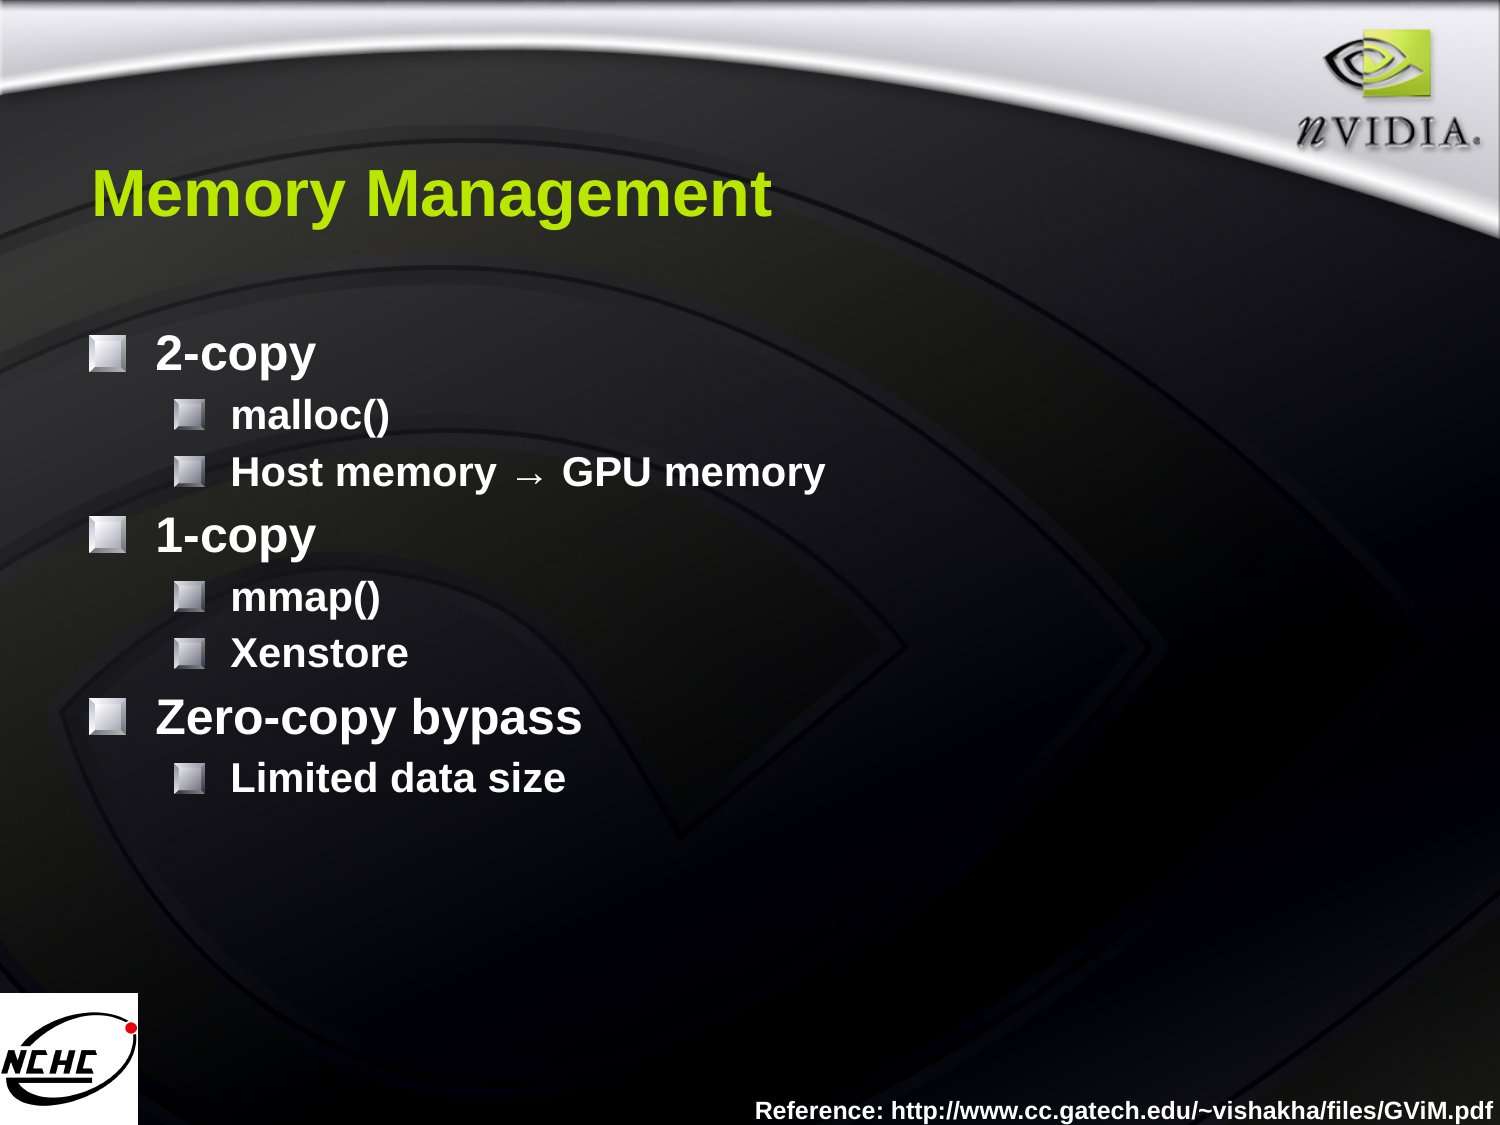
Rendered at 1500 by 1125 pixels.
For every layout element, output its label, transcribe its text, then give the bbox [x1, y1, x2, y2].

list 2-copy malloc() Host memory → GPU memory 1-copy mmap() Xenstore Zero-copy bypass Limited data size [89, 325, 1440, 1011]
title Memory Management [91, 145, 1213, 242]
picture [0, 0, 1500, 1125]
text_box Reference: http://www.cc.gatech.edu/~vishakha/files/GViM.pdf [614, 1096, 1500, 1125]
